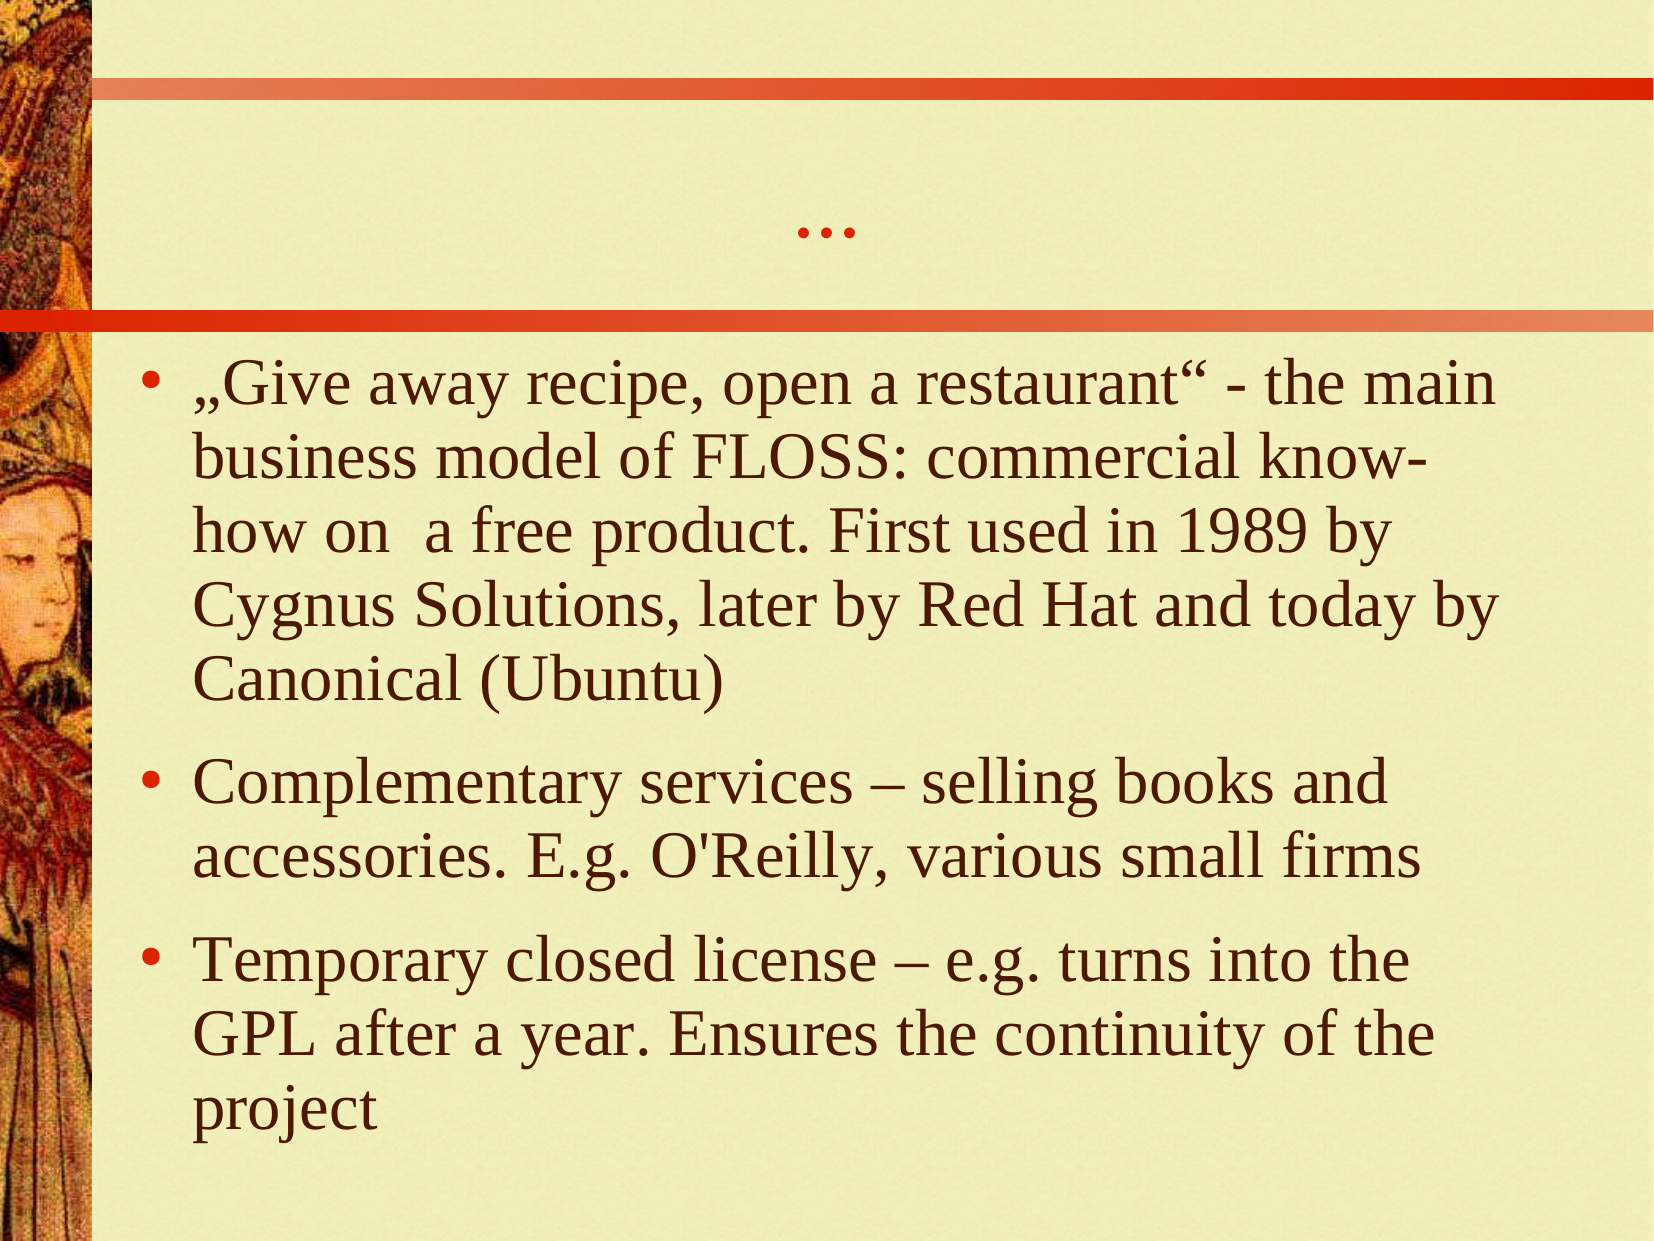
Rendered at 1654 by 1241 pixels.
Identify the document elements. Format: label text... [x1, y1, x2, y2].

list „Give away recipe, open a restaurant“ - the main business model of FLOSS: commercial know-how on a free product. First used in 1989 by Cygnus Solutions, later by Red Hat and today by Canonical (Ubuntu) Complementary services – selling books and accessories. E.g. O'Reilly, various small firms Temporary closed license – e.g. turns into the GPL after a year. Ensures the continuity of the project [121, 344, 1534, 1144]
picture [0, 332, 1654, 1241]
picture [0, 0, 1654, 310]
title ... [121, 102, 1534, 311]
